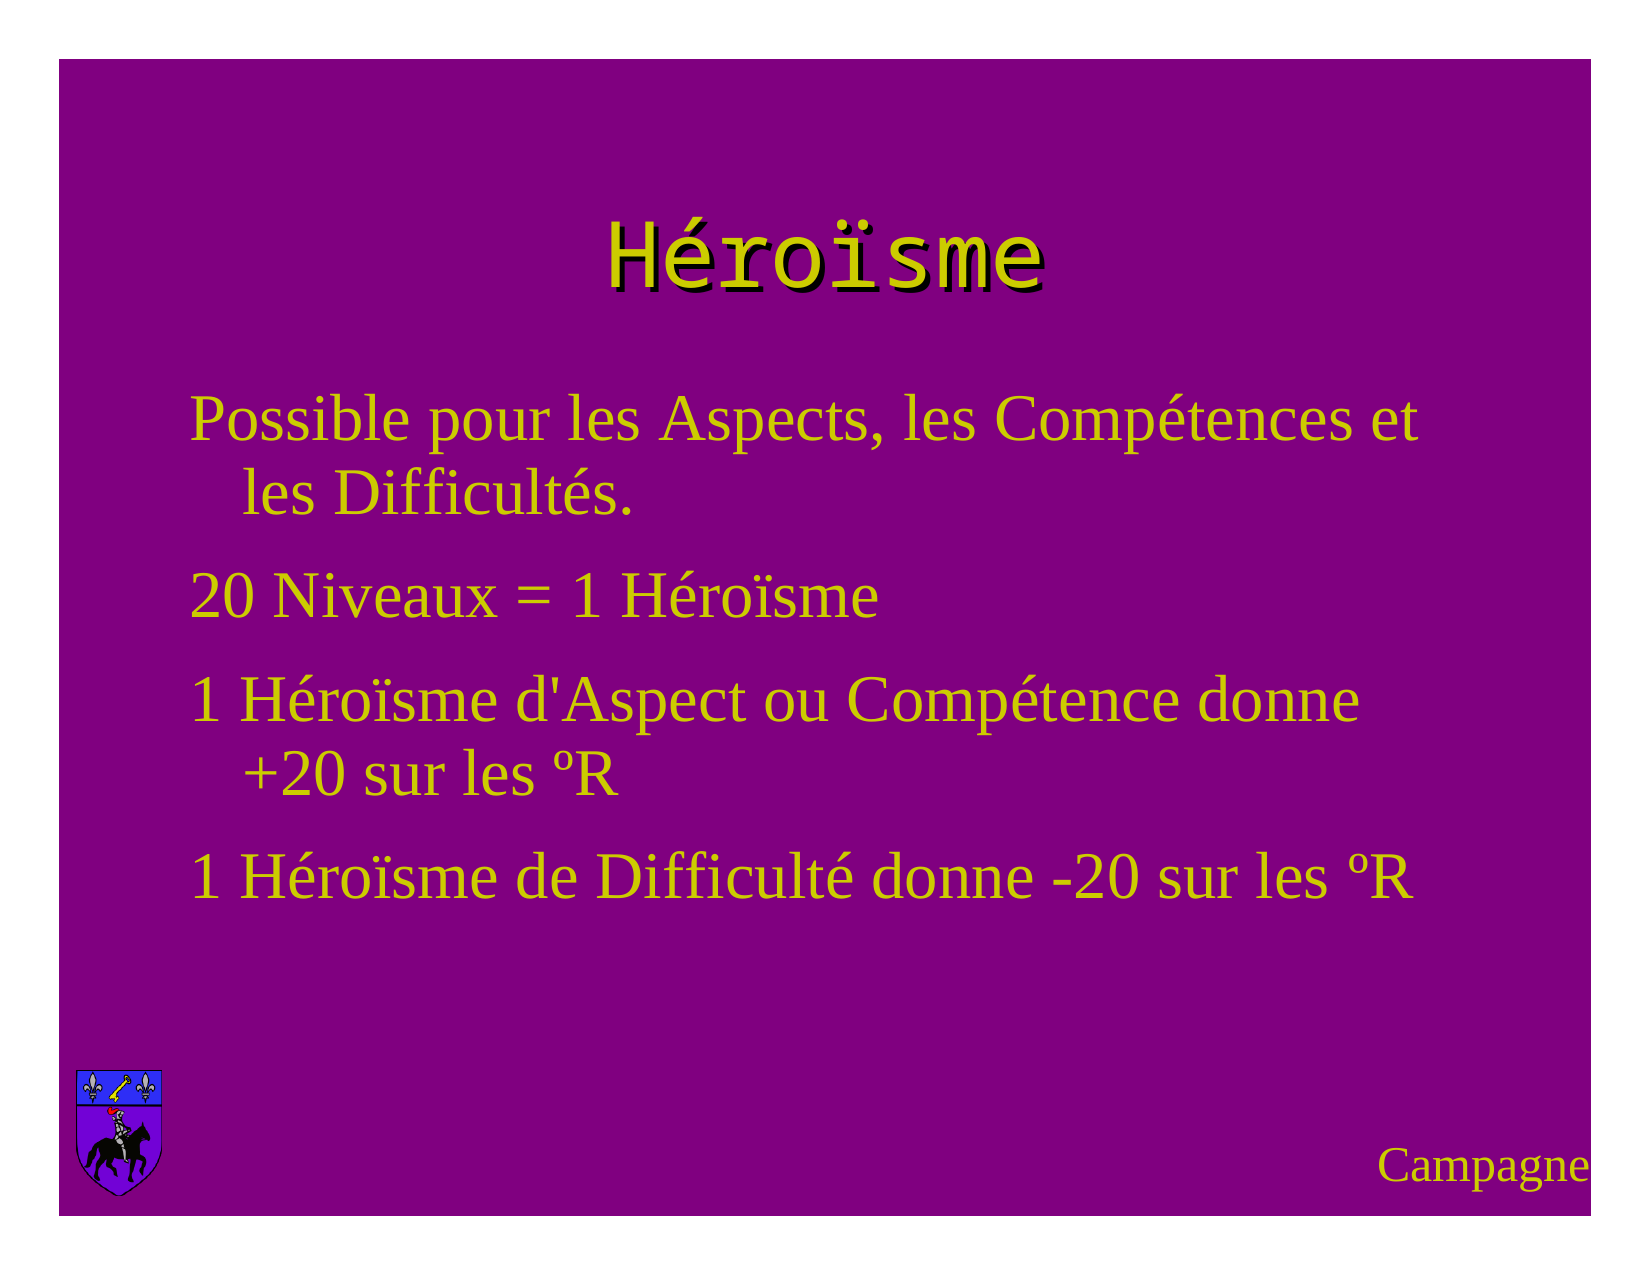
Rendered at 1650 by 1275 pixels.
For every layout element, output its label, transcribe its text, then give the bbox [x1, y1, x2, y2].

text_box Campagne [1196, 1136, 1592, 1194]
list Possible pour les Aspects, les Compétences et les Difficultés. 20 Niveaux = 1 Héroïsme 1 Héroïsme d'Aspect ou Compétence donne +20 sur les ºR 1 Héroïsme de Difficulté donne -20 sur les ºR [171, 380, 1480, 1110]
title Héroïsme [171, 155, 1480, 349]
picture [76, 1070, 162, 1196]
